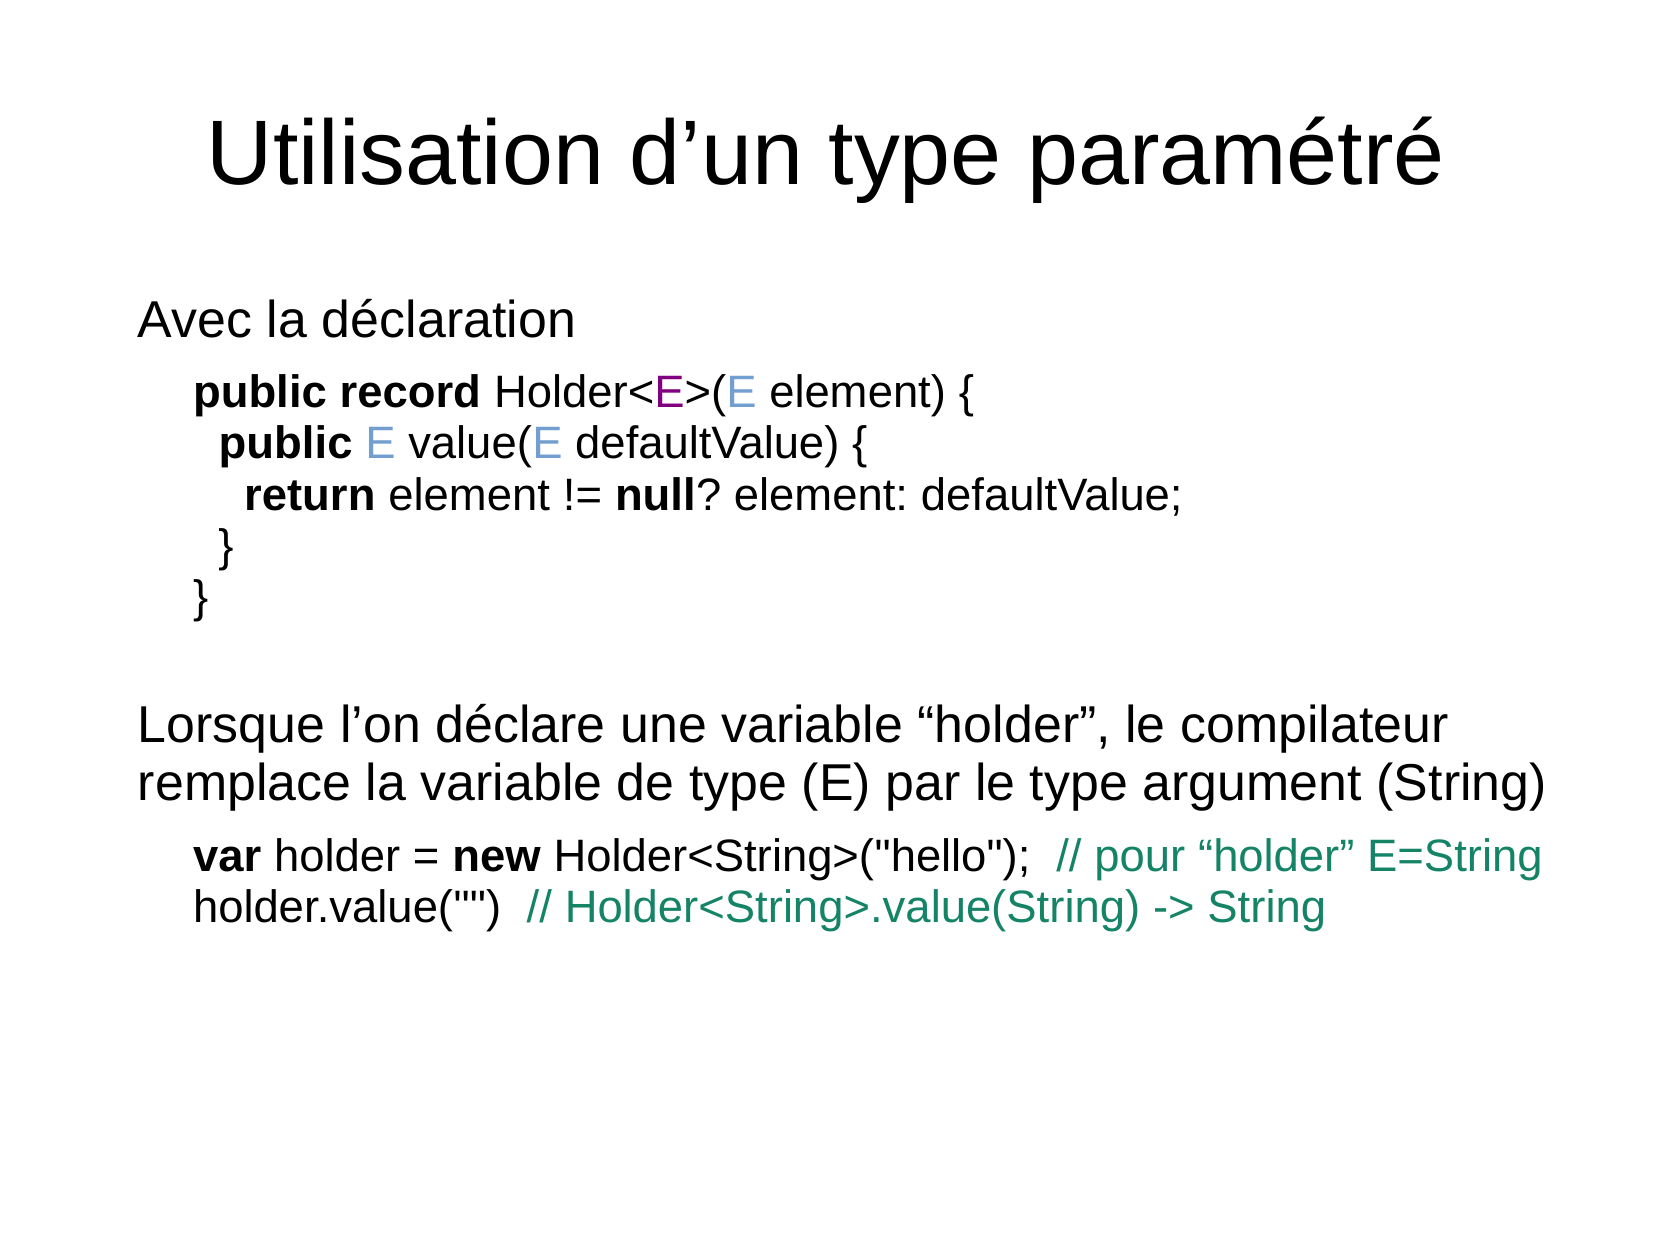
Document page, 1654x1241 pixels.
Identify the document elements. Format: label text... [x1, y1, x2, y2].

list Avec la déclaration public record Holder<E>(E element) { public E value(E defaultValue) { return element != null? element: defaultValue; } } Lorsque l’on déclare une variable “holder”, le compilateur remplace la variable de type (E) par le type argument (String) var holder = new Holder<String>("hello"); // pour “holder” E=String holder.value("") // Holder<String>.value(String) -> String [82, 290, 1571, 1010]
title Utilisation d’un type paramétré [82, 49, 1571, 257]
